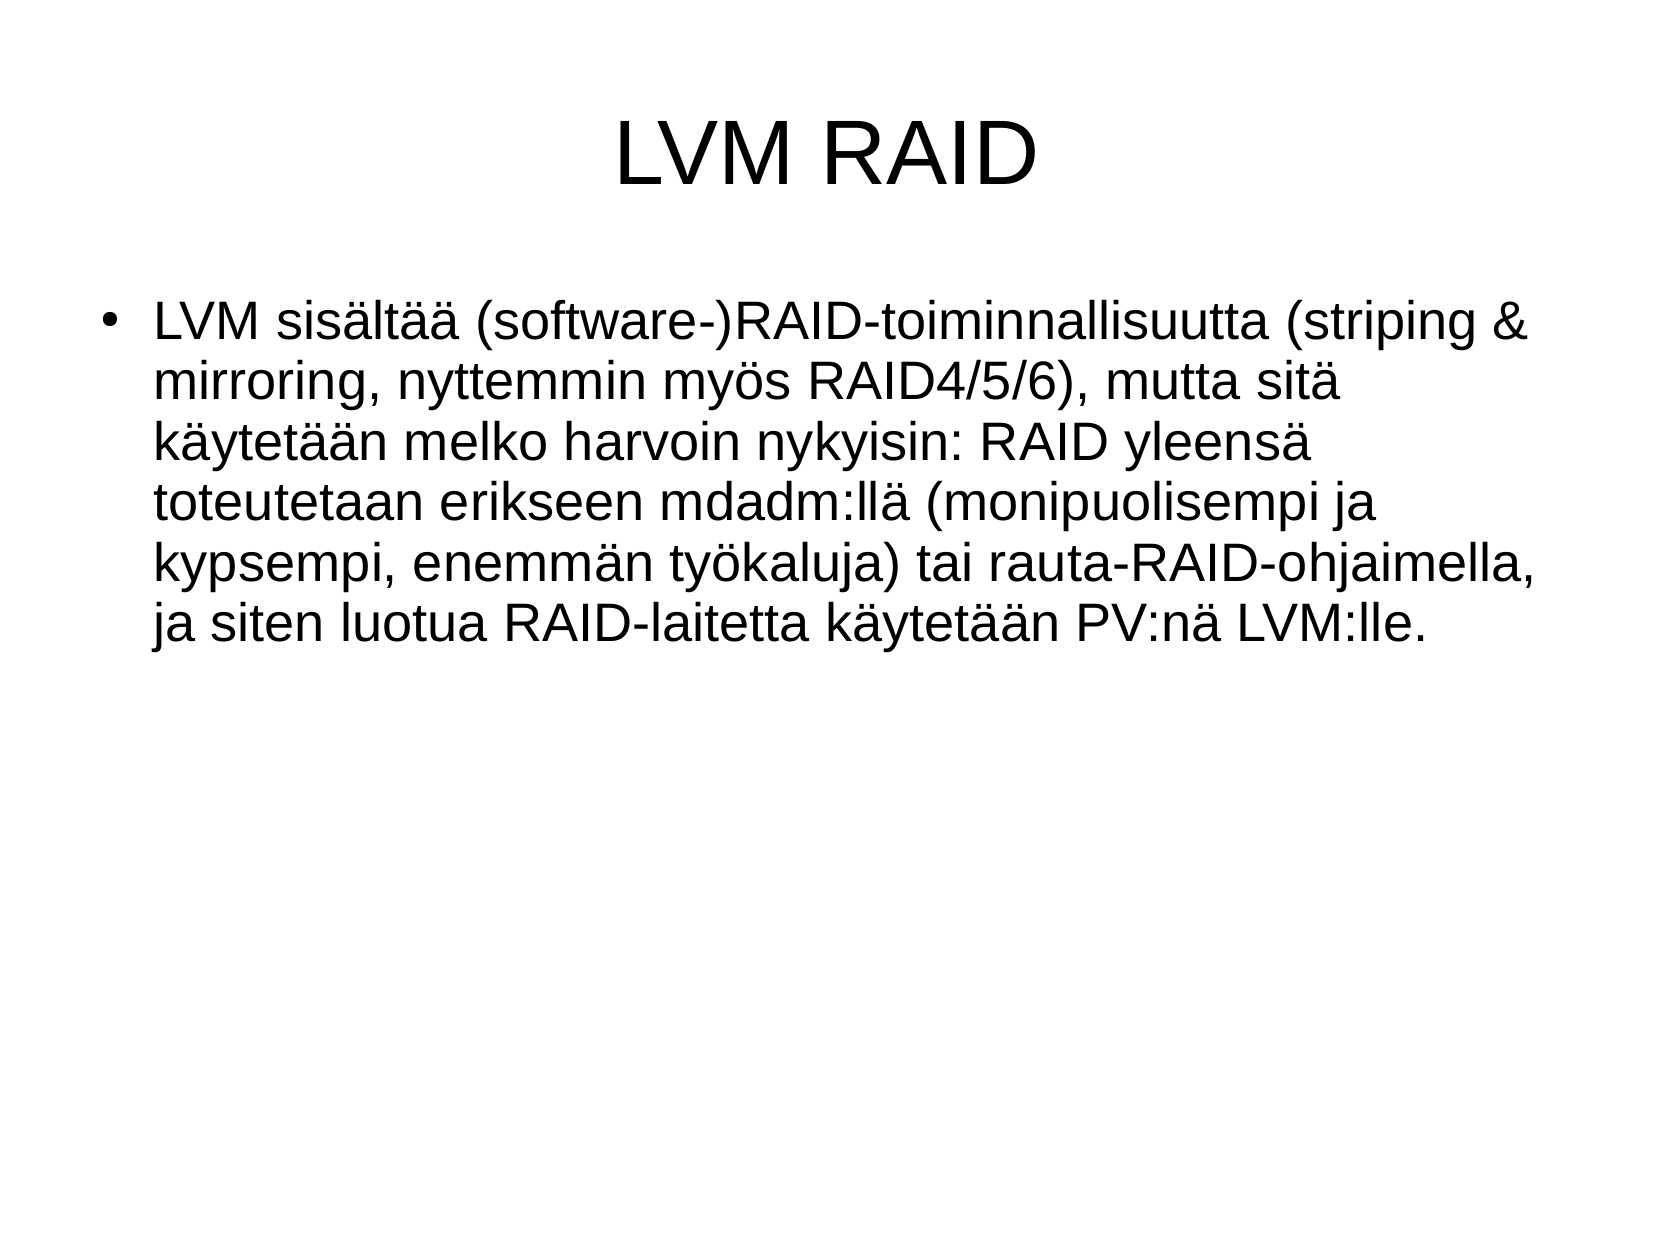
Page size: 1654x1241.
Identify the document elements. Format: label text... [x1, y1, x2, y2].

list LVM sisältää (software-)RAID-toiminnallisuutta (striping & mirroring, nyttemmin myös RAID4/5/6), mutta sitä käytetään melko harvoin nykyisin: RAID yleensä toteutetaan erikseen mdadm:llä (monipuolisempi ja kypsempi, enemmän työkaluja) tai rauta-RAID-ohjaimella, ja siten luotua RAID-laitetta käytetään PV:nä LVM:lle. [82, 290, 1571, 1010]
title LVM RAID [82, 49, 1571, 257]
